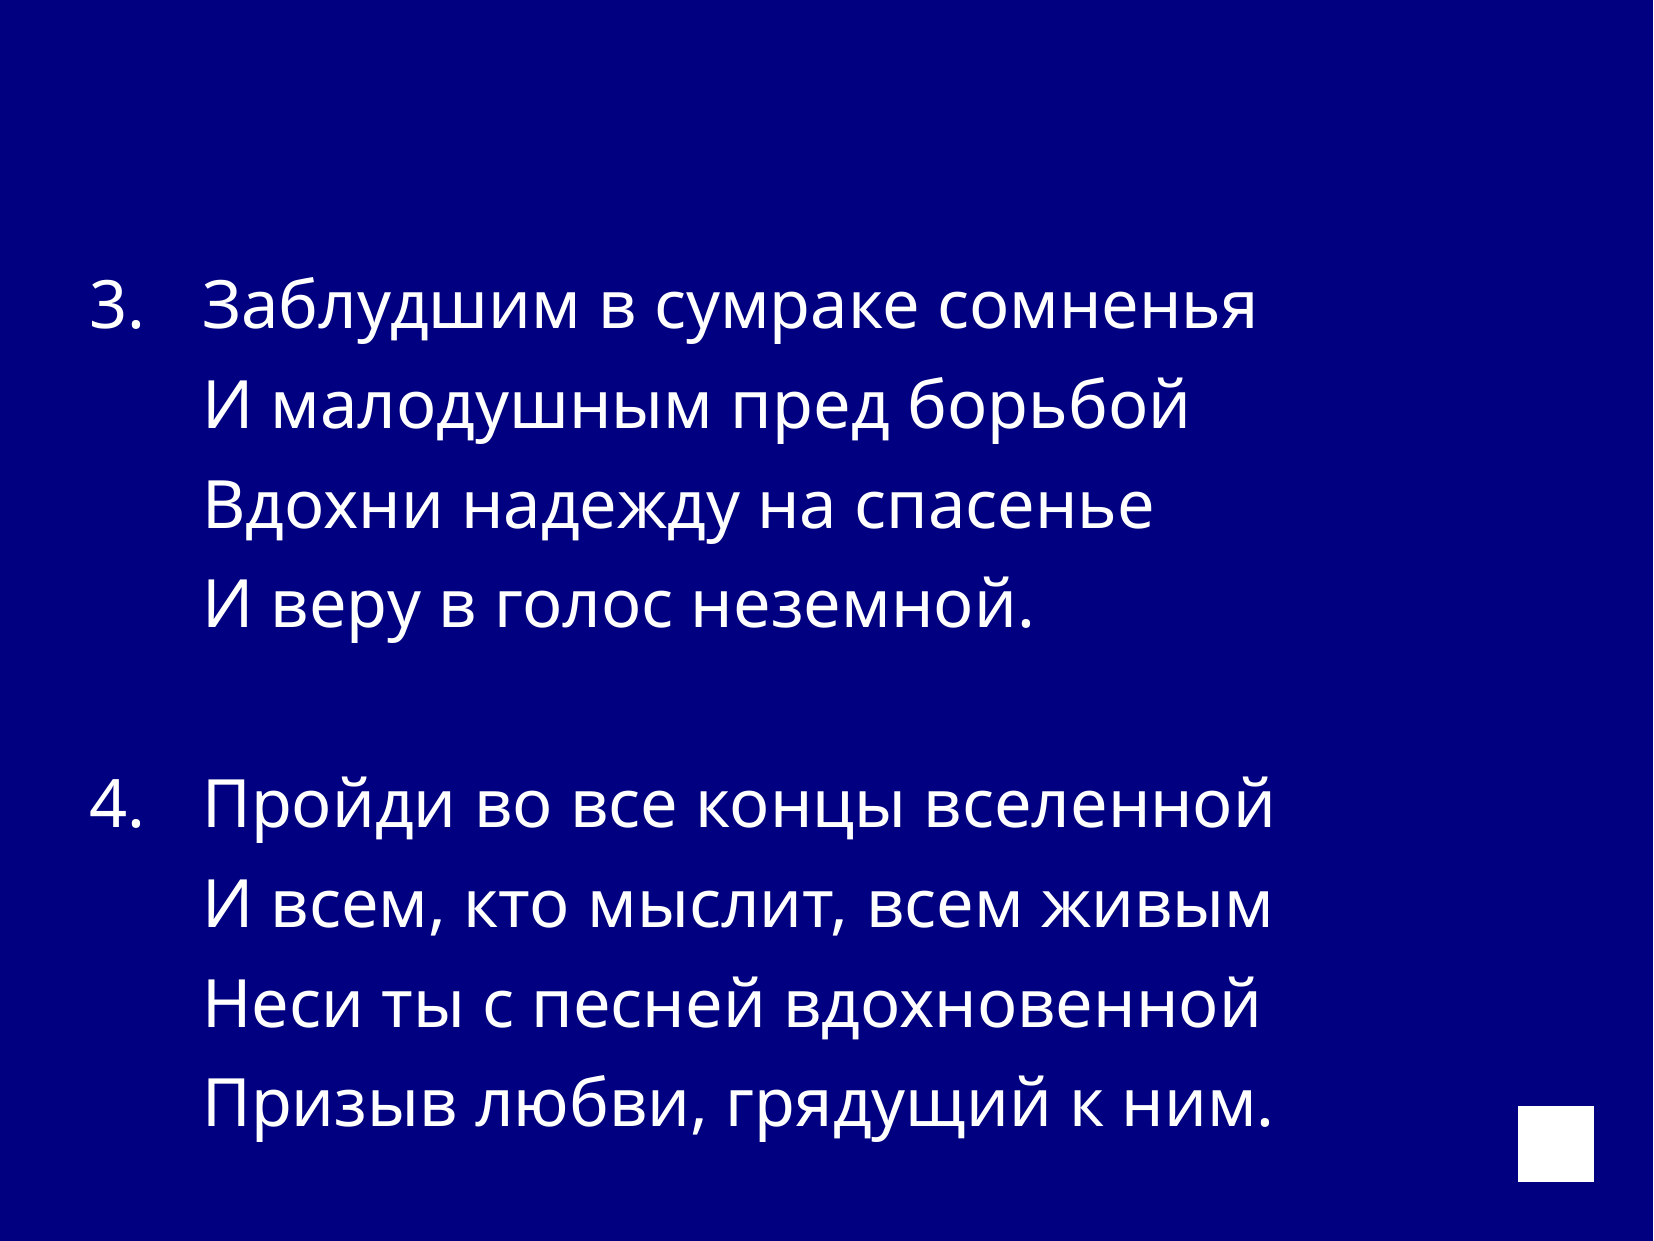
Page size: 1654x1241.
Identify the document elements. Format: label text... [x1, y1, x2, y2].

text_box 3. Заблудшим в сумраке сомненья И малодушным пред борьбой Вдохни надежду на спасенье И веру в голос неземной. 4. Пройди во все концы вселенной И всем, кто мыслит, всем живым Неси ты с песней вдохновенной Призыв любви, грядущий к ним. [75, 150, 1576, 1163]
text_box [1518, 1106, 1594, 1182]
